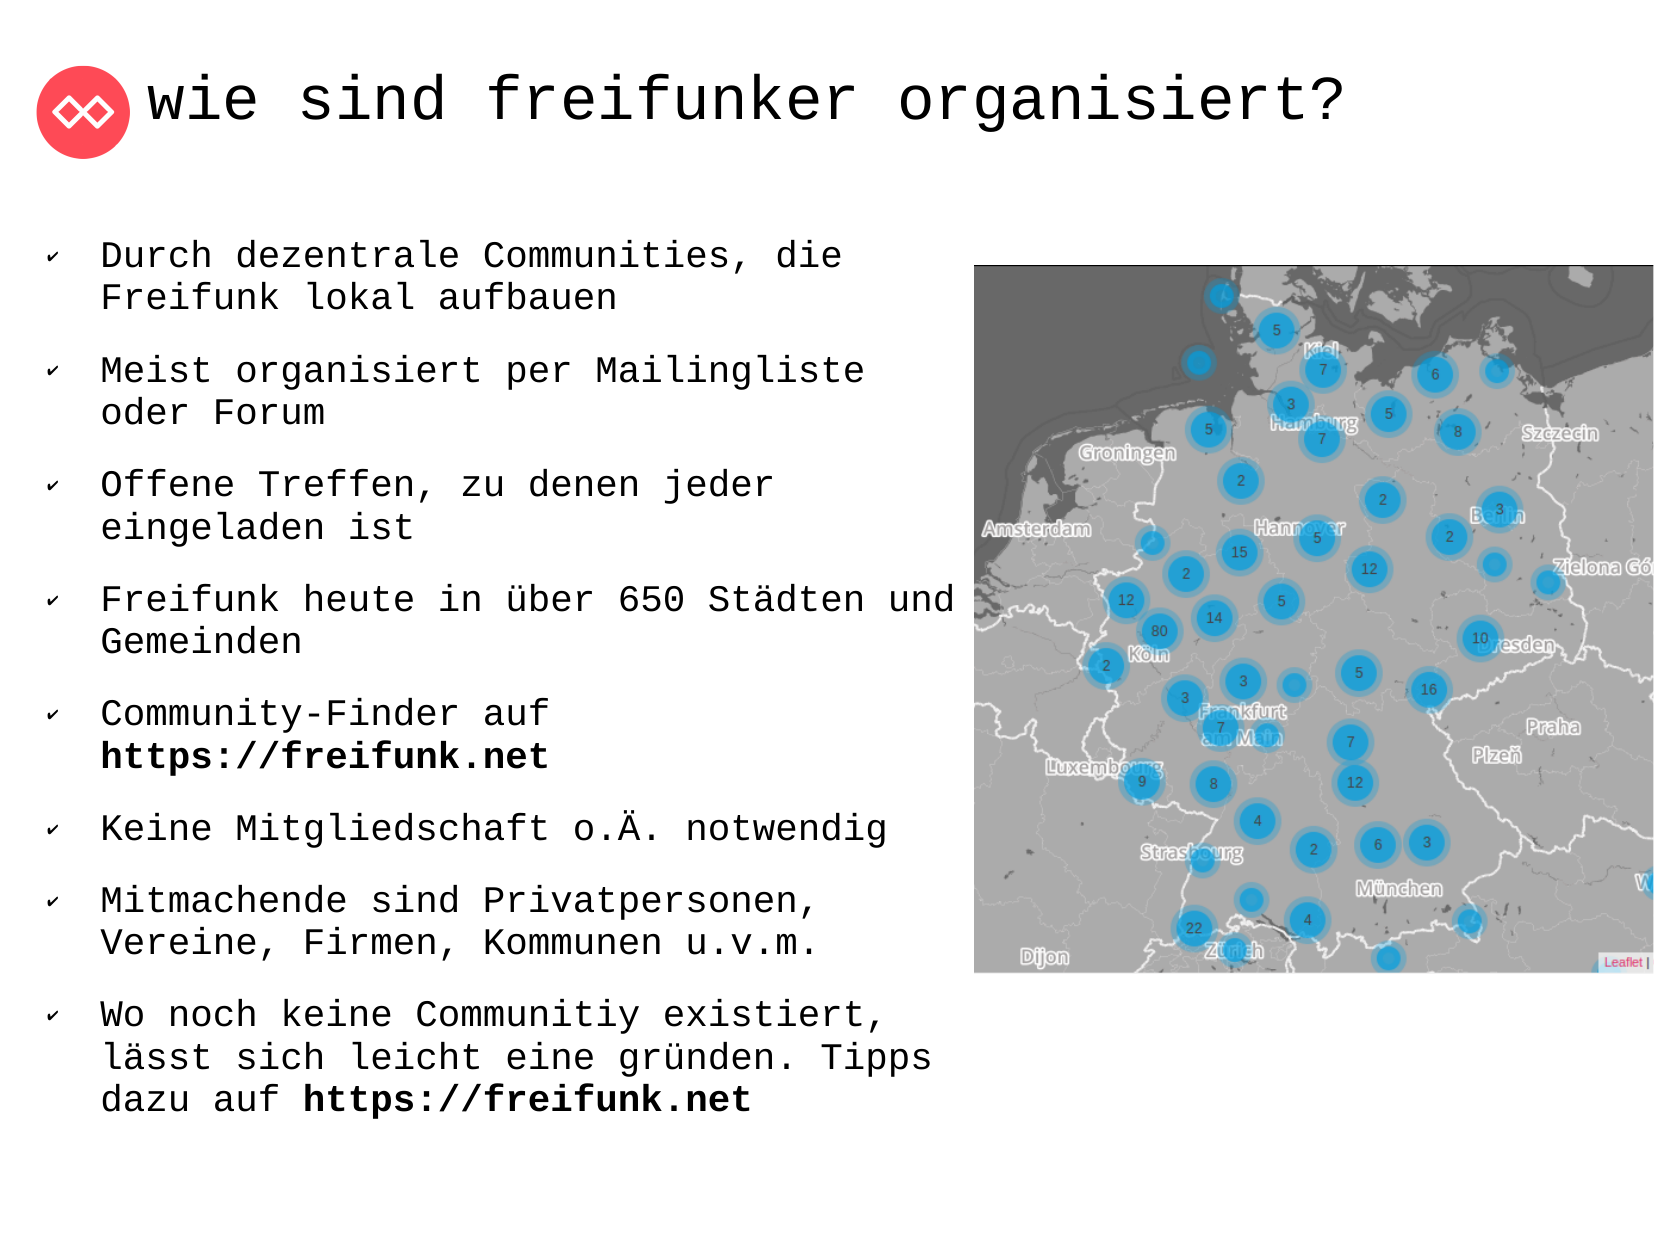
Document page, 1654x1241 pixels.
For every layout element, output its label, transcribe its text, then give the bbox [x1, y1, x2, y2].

list Durch dezentrale Communities, die Freifunk lokal aufbauen Meist organisiert per Mailingliste oder Forum Offene Treffen, zu denen jeder eingeladen ist Freifunk heute in über 650 Städten und Gemeinden Community-Finder auf https://freifunk.net Keine Mitgliedschaft o.Ä. notwendig Mitmachende sind Privatpersonen, Vereine, Firmen, Kommunen u.v.m. Wo noch keine Communitiy existiert, lässt sich leicht eine gründen. Tipps dazu auf https://freifunk.net [29, 236, 975, 1182]
title wie sind freifunker organisiert? [147, 0, 1636, 207]
picture [974, 265, 1654, 974]
picture [17, 46, 147, 178]
